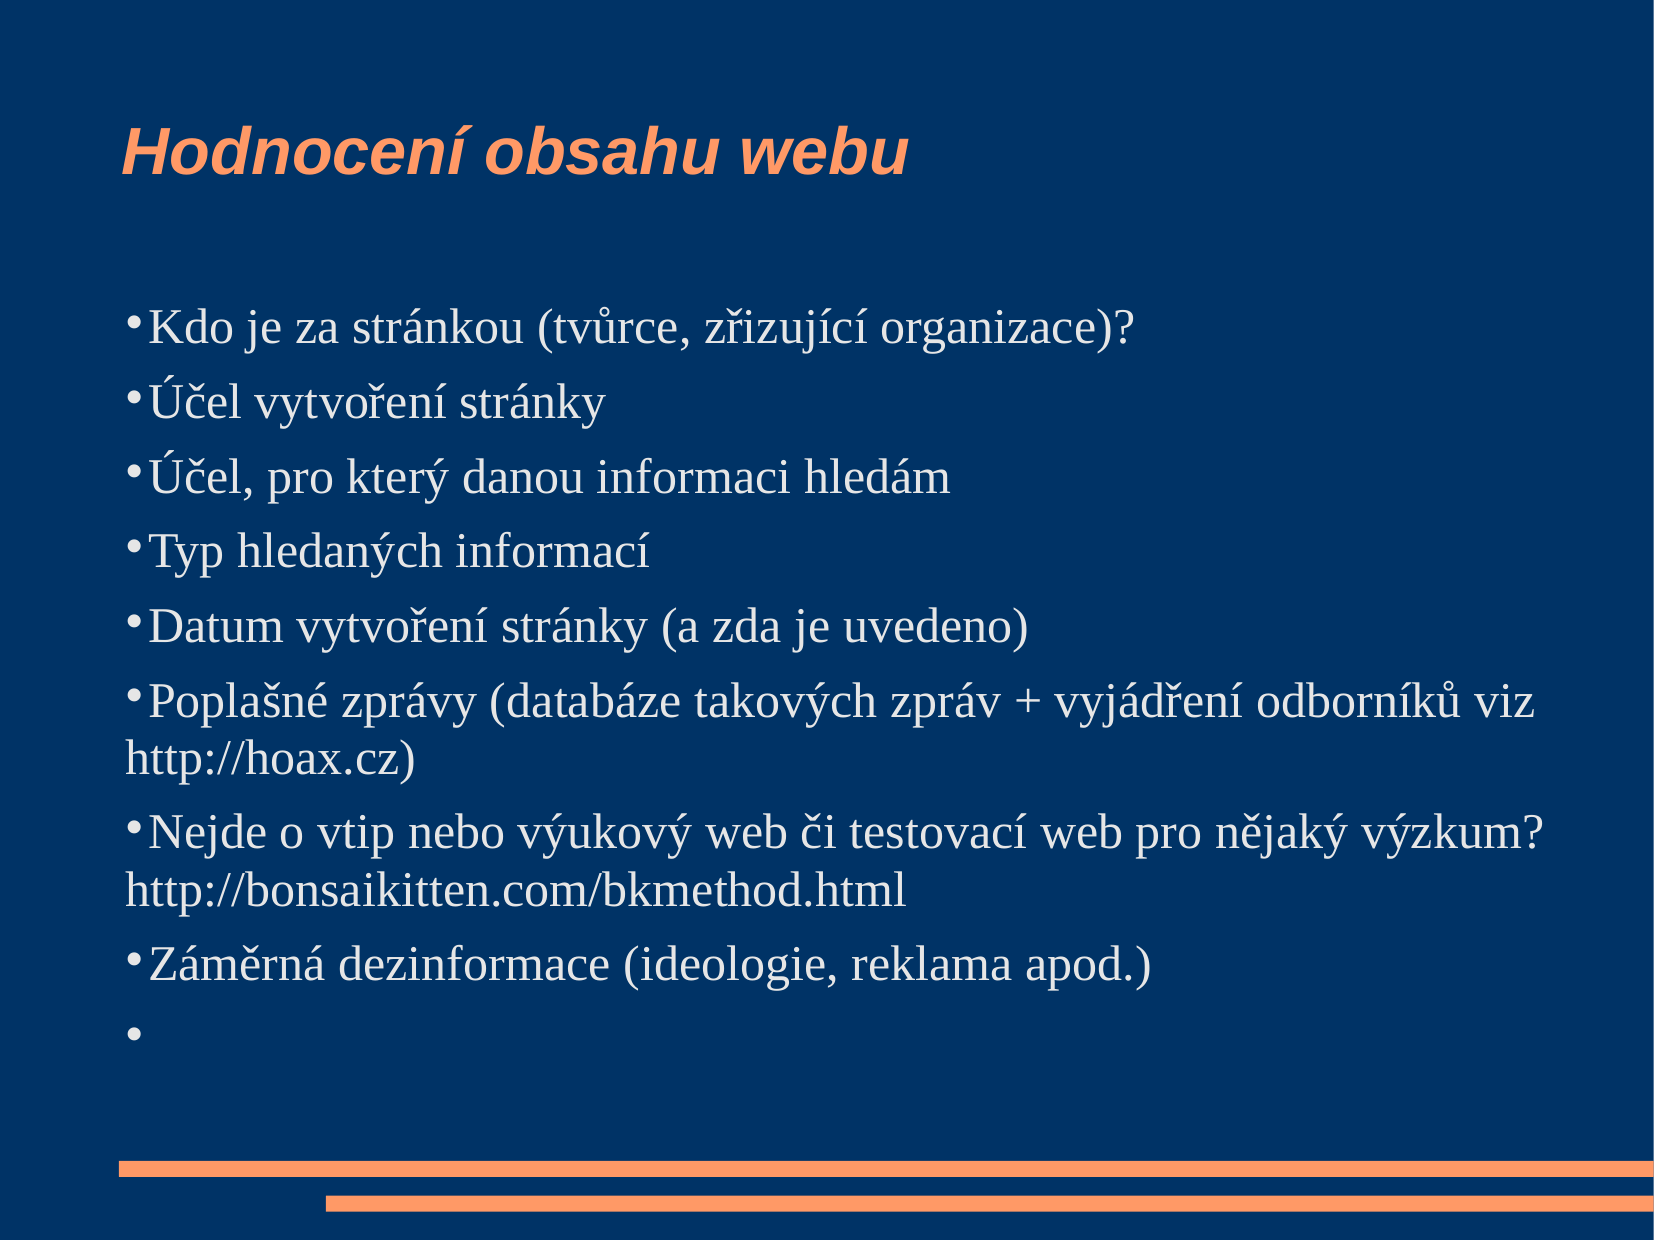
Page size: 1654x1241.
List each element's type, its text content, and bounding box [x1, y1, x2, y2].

title Hodnocení obsahu webu [121, 46, 1534, 254]
list Kdo je za stránkou (tvůrce, zřizující organizace)? Účel vytvoření stránky Účel, pro který danou informaci hledám Typ hledaných informací Datum vytvoření stránky (a zda je uvedeno) Poplašné zprávy (databáze takových zpráv + vyjádření odborníků viz http://hoax.cz) Nejde o vtip nebo výukový web či testovací web pro nějaký výzkum? http://bonsaikitten.com/bkmethod.html Záměrná dezinformace (ideologie, reklama apod.) [125, 295, 1565, 1162]
